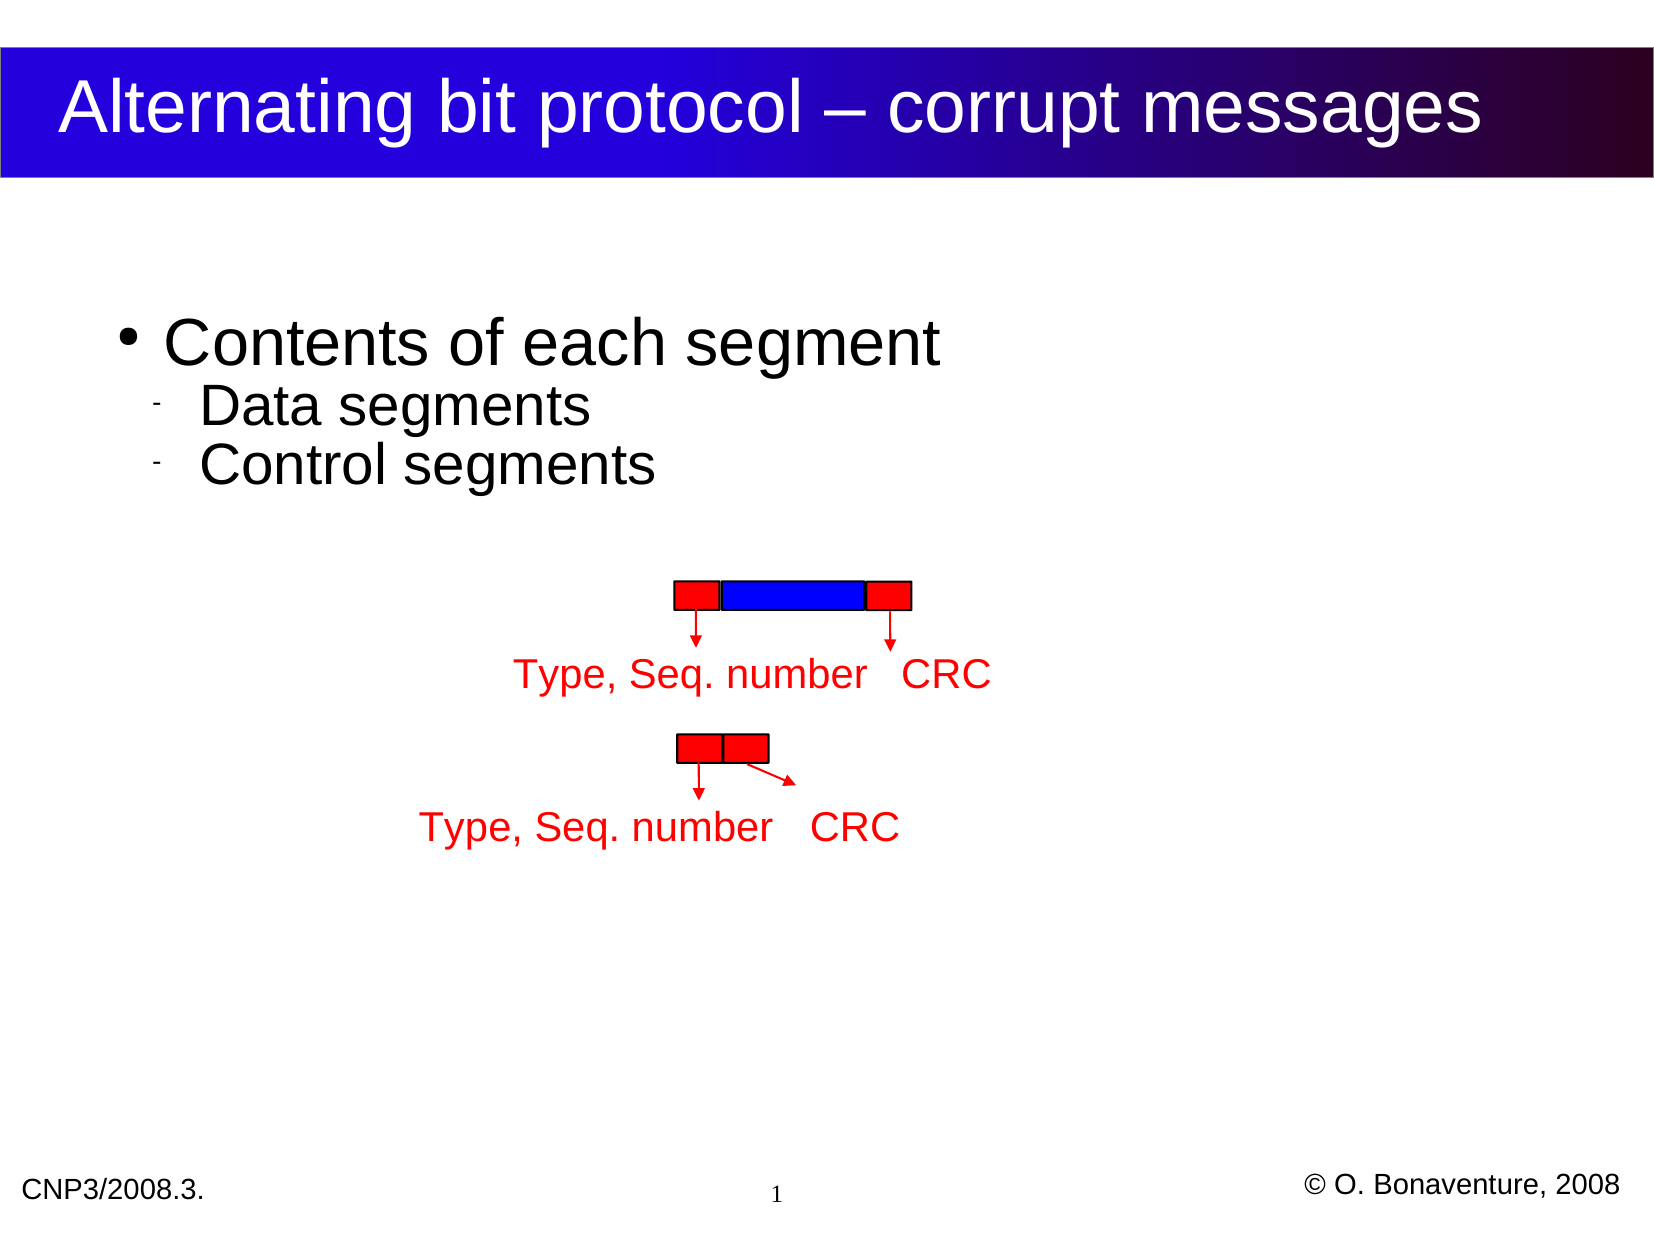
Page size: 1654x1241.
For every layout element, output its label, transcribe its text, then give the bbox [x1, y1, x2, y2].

text_box [721, 581, 865, 610]
text_box [674, 581, 720, 610]
text_box Type, Seq. number [418, 807, 774, 850]
text_box CRC [901, 654, 993, 697]
title Alternating bit protocol – corrupt messages [10, 0, 1560, 219]
text_box CNP3/2008.3. [21, 1176, 116, 1212]
text_box [866, 581, 912, 611]
text_box [677, 734, 769, 763]
list Contents of each segment Data segments Control segments [116, 231, 1654, 1241]
text_box Type, Seq. number [512, 654, 869, 697]
text_box CRC [809, 808, 901, 851]
